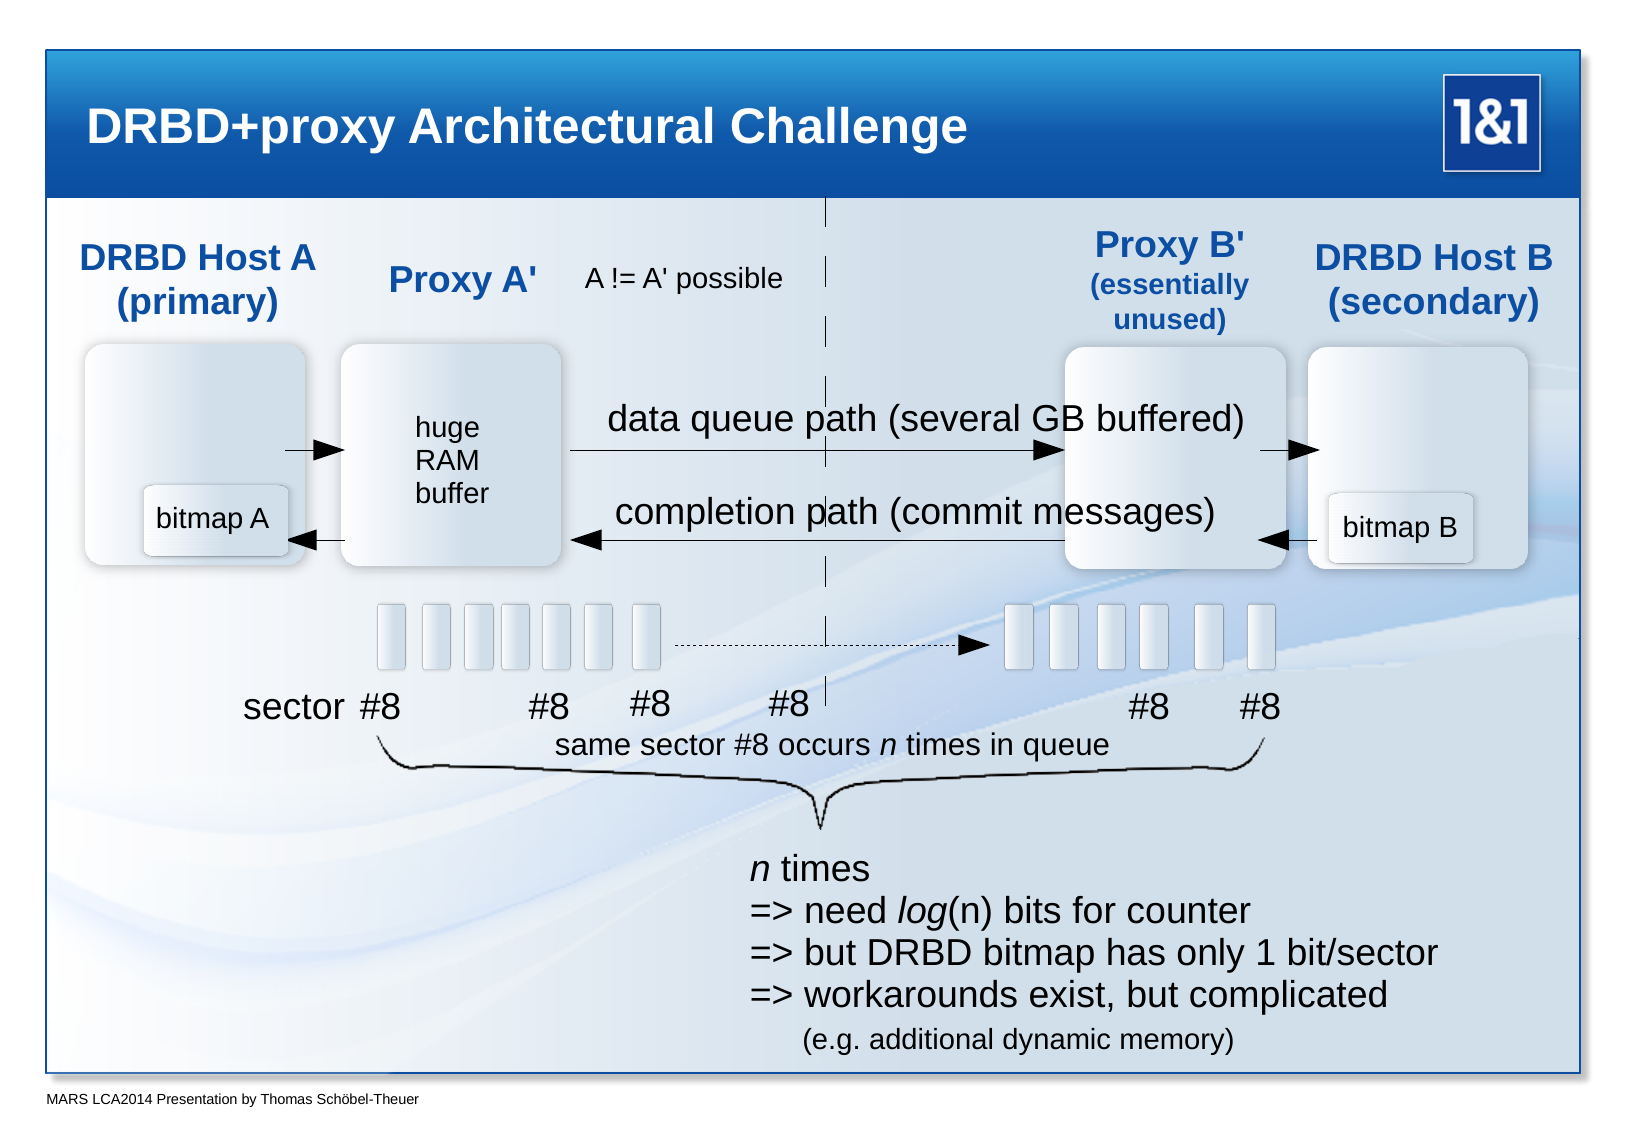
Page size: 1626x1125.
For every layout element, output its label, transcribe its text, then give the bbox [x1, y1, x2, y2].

text_box completion path (commit messages) [600, 483, 1231, 540]
text_box sector [228, 678, 361, 736]
text_box DRBD Host B (secondary) [1290, 239, 1579, 315]
text_box DRBD Host A (primary) [47, 239, 348, 315]
text_box data queue path (several GB buffered) [592, 389, 1261, 447]
text_box #8 [753, 675, 826, 720]
text_box bitmap A [141, 495, 286, 543]
footer MARS LCA2014 Presentation by Thomas Schöbel-Theuer [46, 1068, 561, 1125]
picture [44, 48, 1597, 1090]
text_box huge RAM buffer [400, 404, 505, 518]
text_box n times => need log(n) bits for counter => but DRBD bitmap has only 1 bit/sector => workarounds exist, but complicated (e.g. additional dynamic memory) [735, 840, 1454, 1065]
text_box bitmap B [1327, 503, 1474, 552]
text_box #8 [1113, 678, 1186, 736]
text_box #8 [361, 678, 417, 736]
text_box #8 [615, 675, 687, 720]
text_box Proxy A' [357, 239, 569, 315]
text_box #8 [1225, 678, 1297, 736]
text_box A != A' possible [570, 254, 798, 303]
text_box #8 [513, 678, 586, 734]
title DRBD+proxy Architectural Challenge [86, 51, 1416, 196]
text_box same sector #8 occurs n times in queue [540, 720, 1127, 770]
text_box Proxy B' (essentially unused) [1065, 239, 1276, 315]
